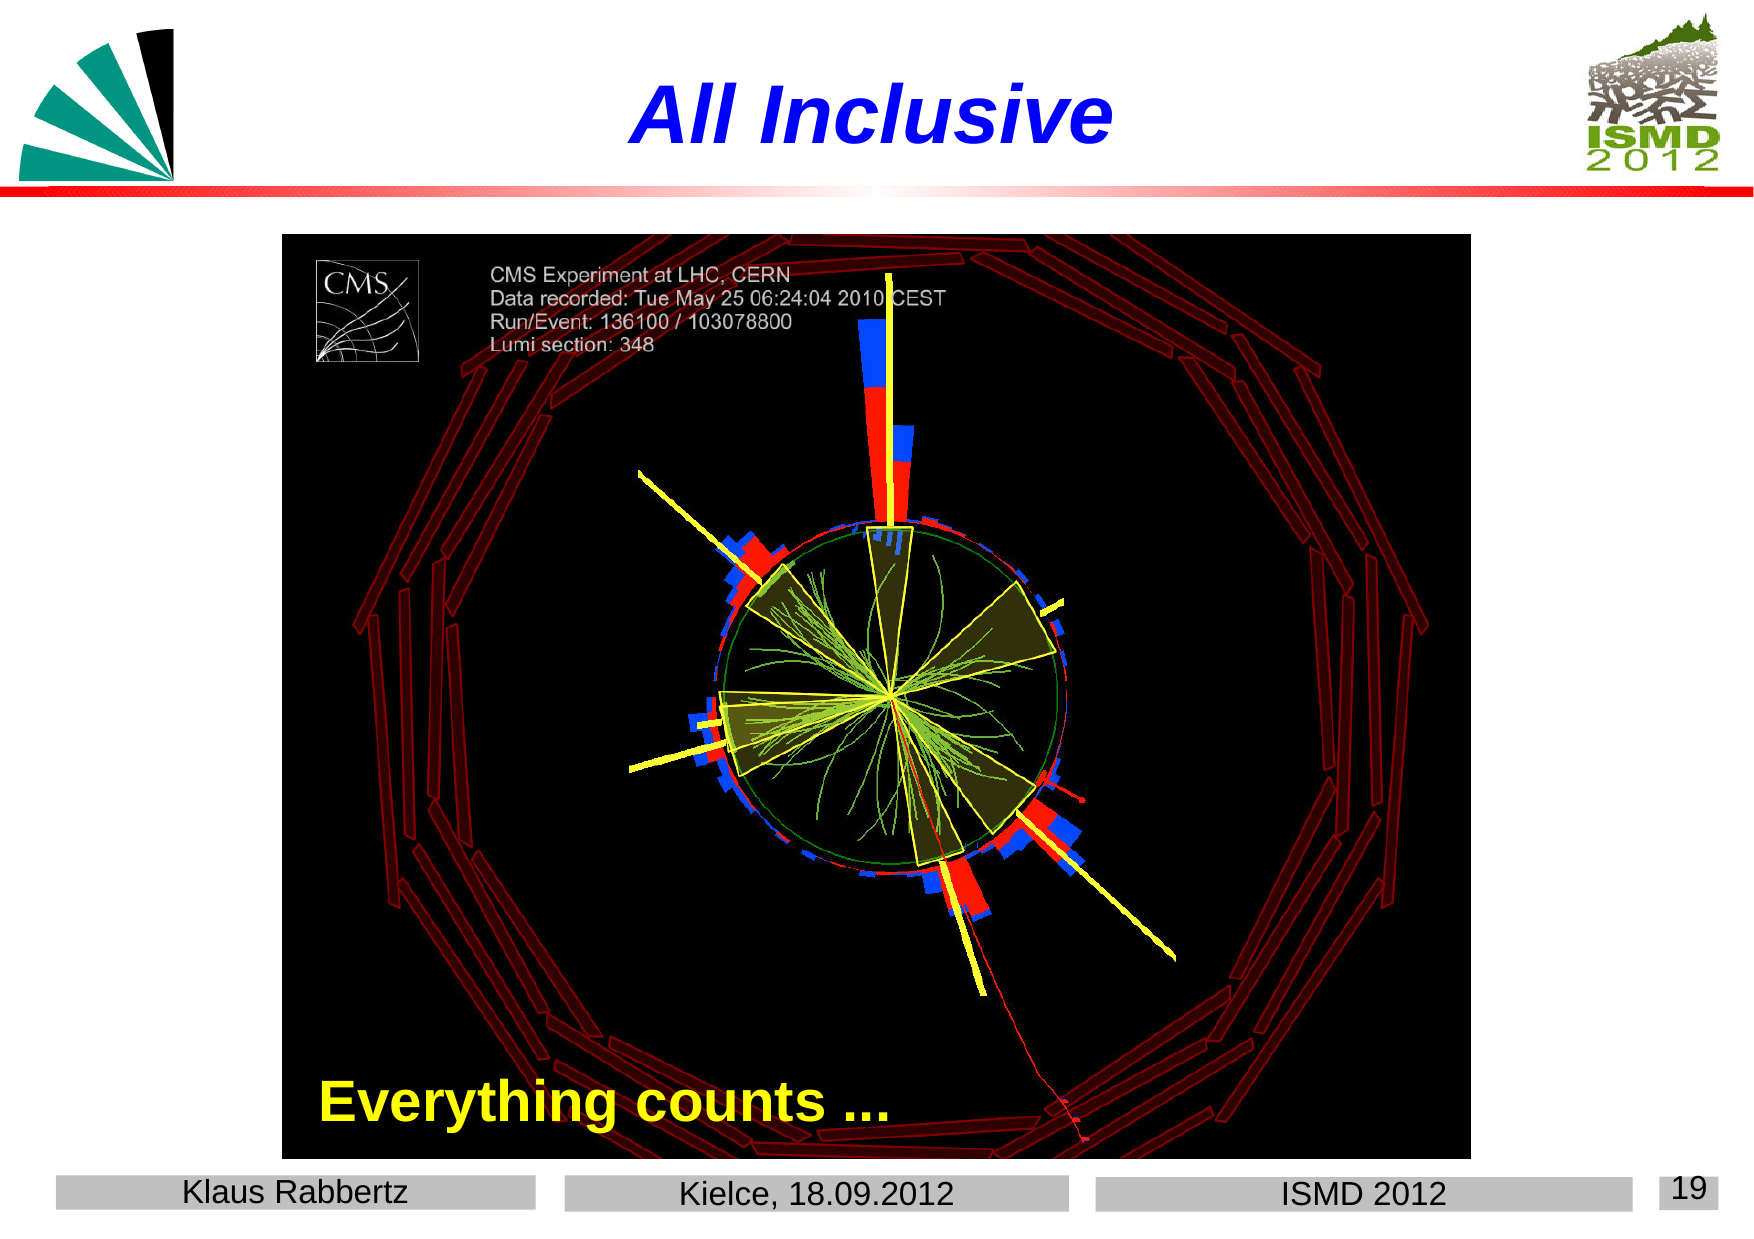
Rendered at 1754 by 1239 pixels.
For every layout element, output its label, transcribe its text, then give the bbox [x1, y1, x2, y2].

title All Inclusive [220, 22, 1525, 207]
picture [282, 234, 1471, 1159]
text_box Everything counts ... [306, 1062, 904, 1140]
picture [1579, 5, 1727, 177]
picture [19, 29, 174, 183]
